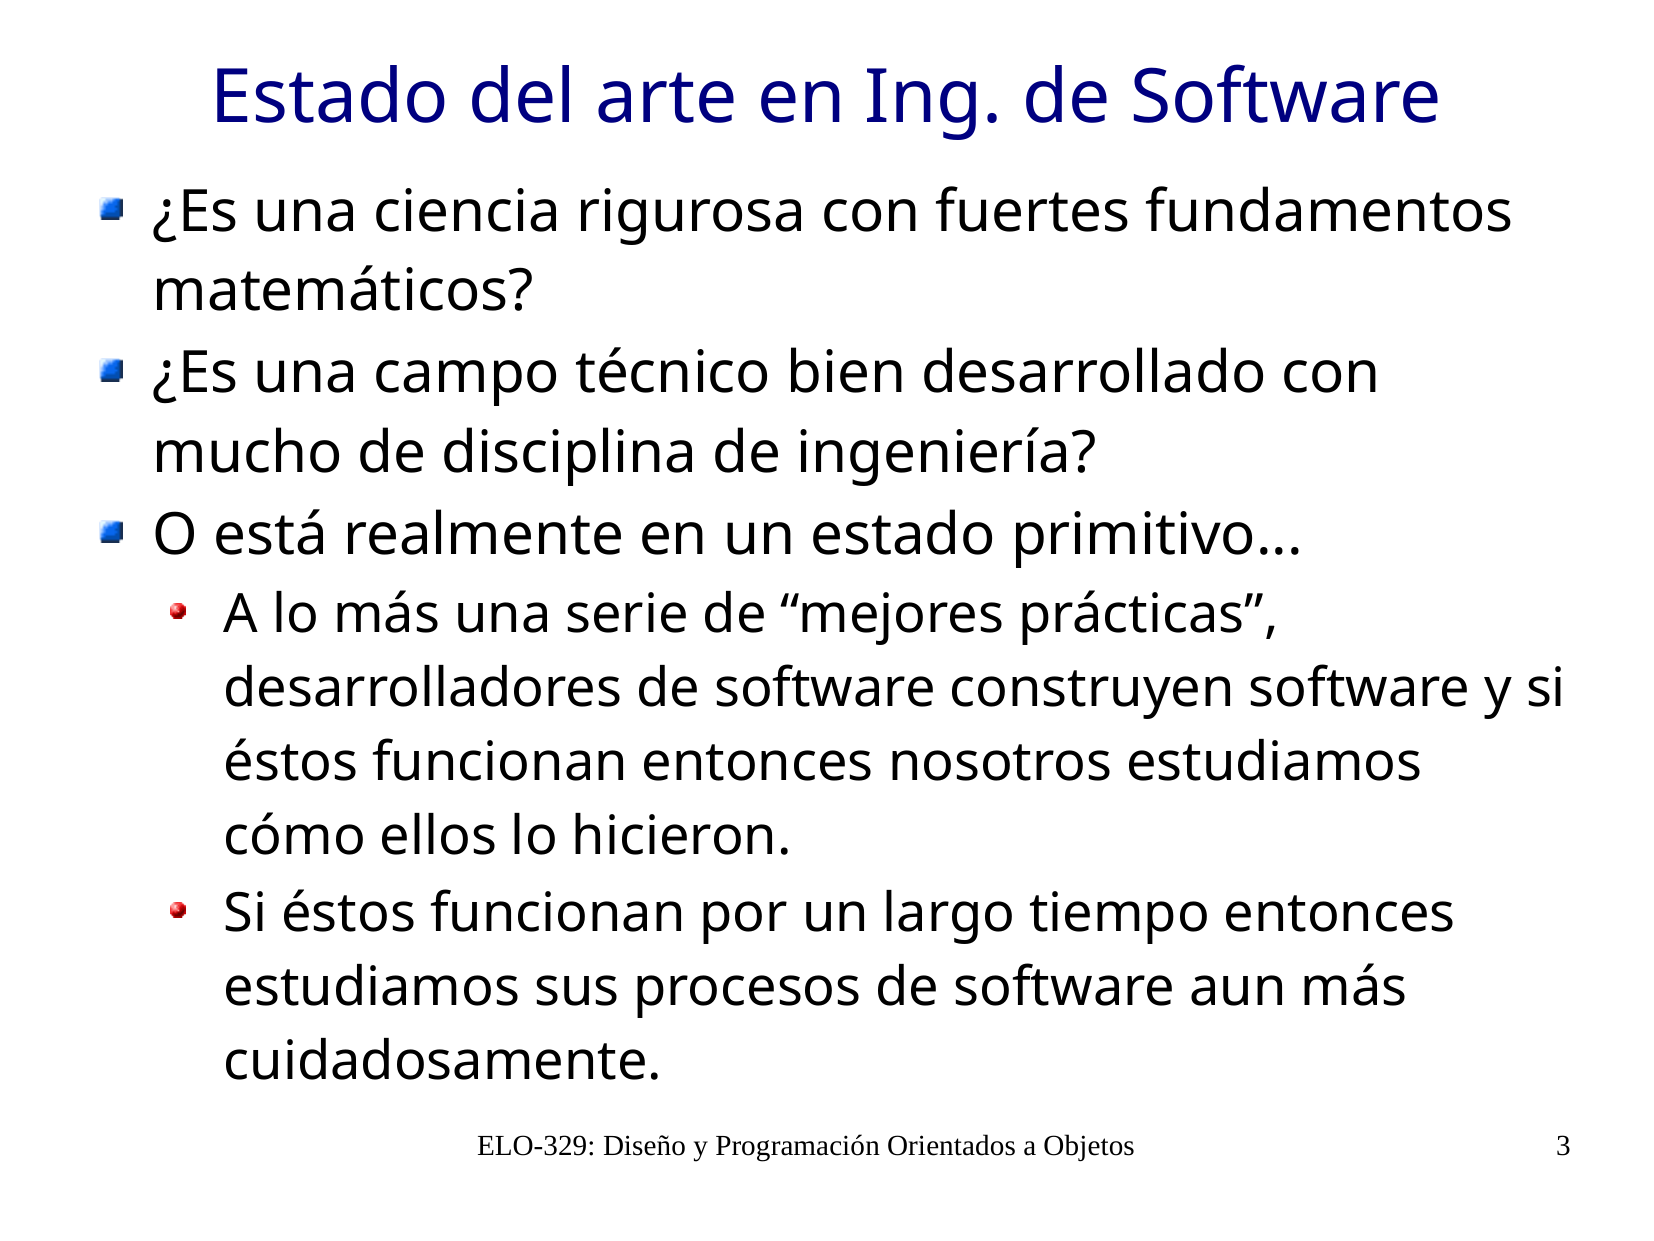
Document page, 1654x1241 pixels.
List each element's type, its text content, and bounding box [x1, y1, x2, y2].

list ¿Es una ciencia rigurosa con fuertes fundamentos matemáticos? ¿Es una campo técnico bien desarrollado con mucho de disciplina de ingeniería? O está realmente en un estado primitivo... A lo más una serie de “mejores prácticas”, desarrolladores de software construyen software y si éstos funcionan entonces nosotros estudiamos cómo ellos lo hicieron. Si éstos funcionan por un largo tiempo entonces estudiamos sus procesos de software aun más cuidadosamente. [81, 169, 1571, 1107]
title Estado del arte en Ing. de Software [82, 45, 1571, 143]
